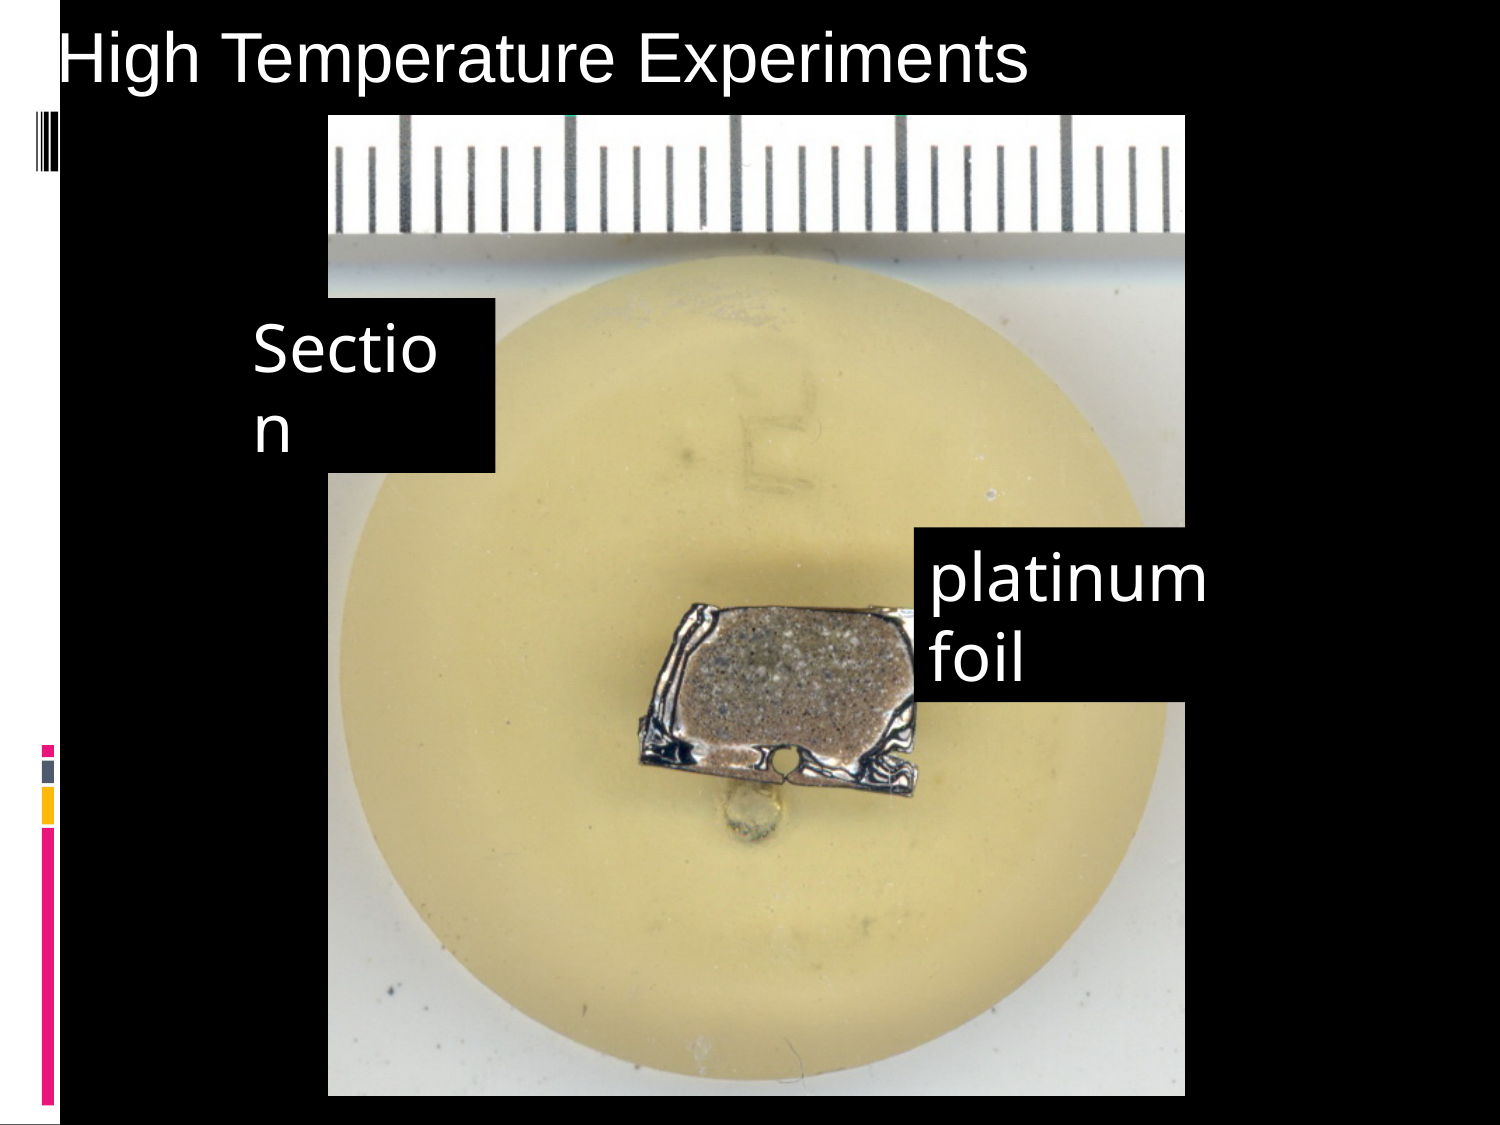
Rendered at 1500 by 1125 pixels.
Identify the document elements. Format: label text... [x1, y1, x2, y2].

picture [328, 115, 1189, 1096]
text_box platinum foil [913, 527, 1336, 703]
text_box High Temperature Experiments [42, 4, 1372, 105]
text_box Section [237, 298, 496, 473]
